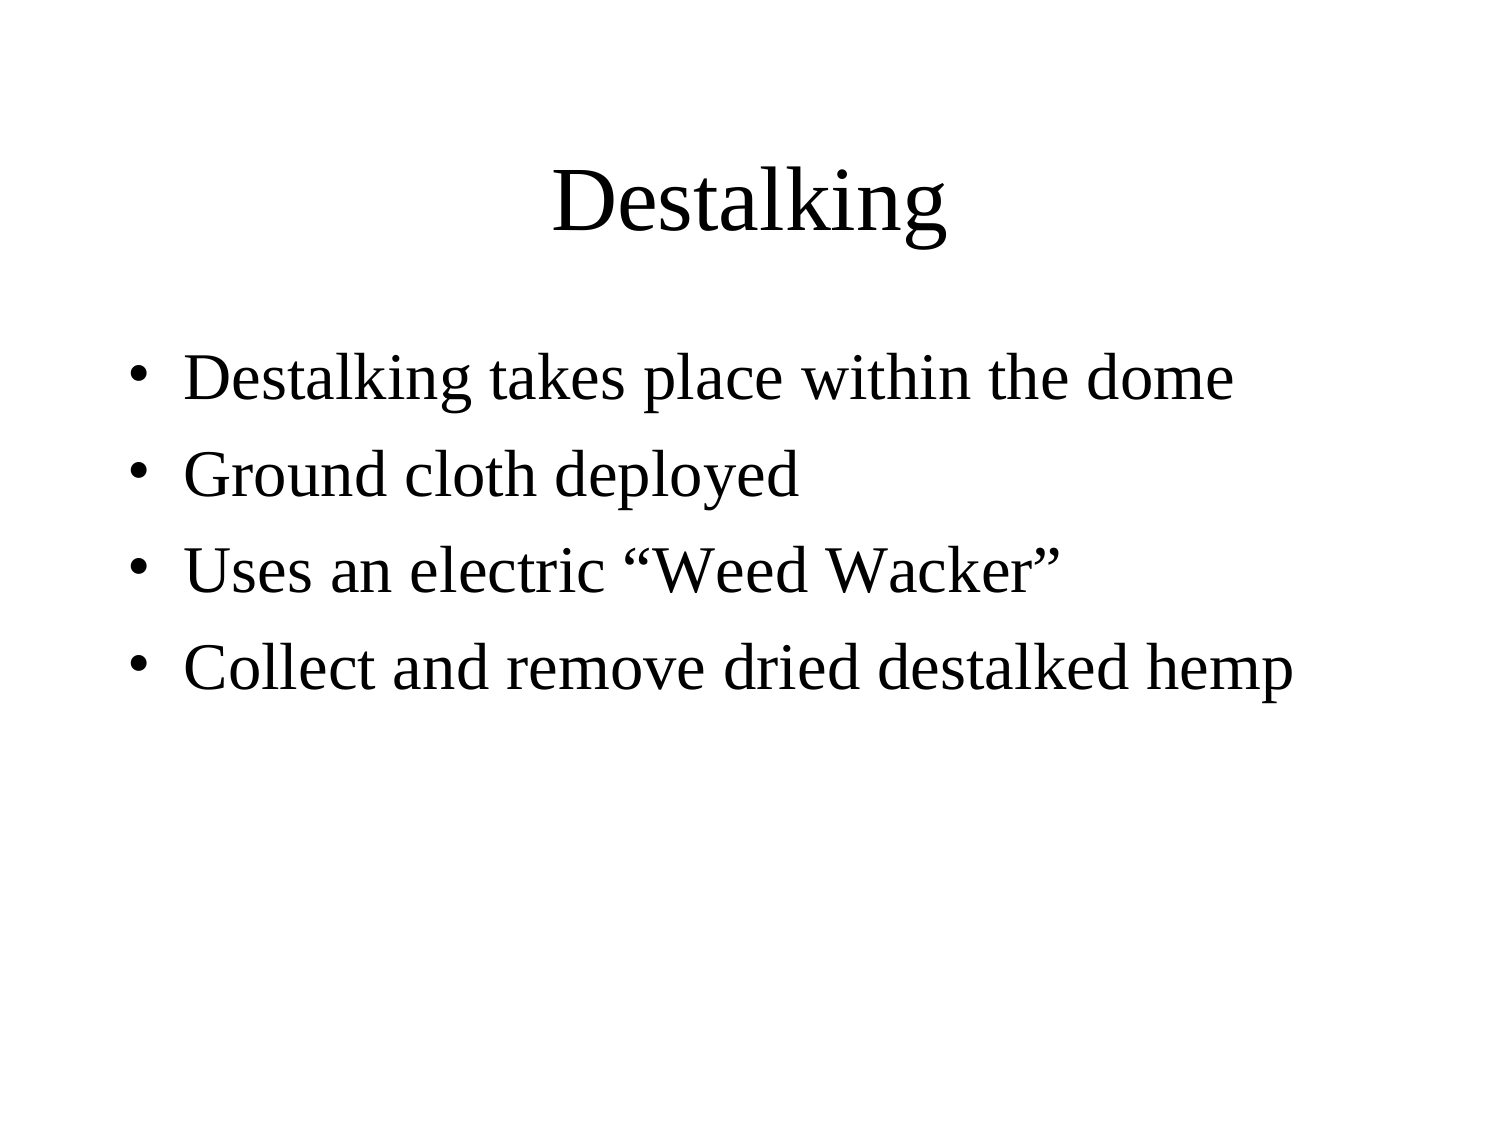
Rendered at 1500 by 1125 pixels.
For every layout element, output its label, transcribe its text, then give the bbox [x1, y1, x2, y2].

list Destalking takes place within the dome Ground cloth deployed Uses an electric “Weed Wacker” Collect and remove dried destalked hemp [112, 324, 1388, 1000]
title Destalking [112, 99, 1388, 288]
